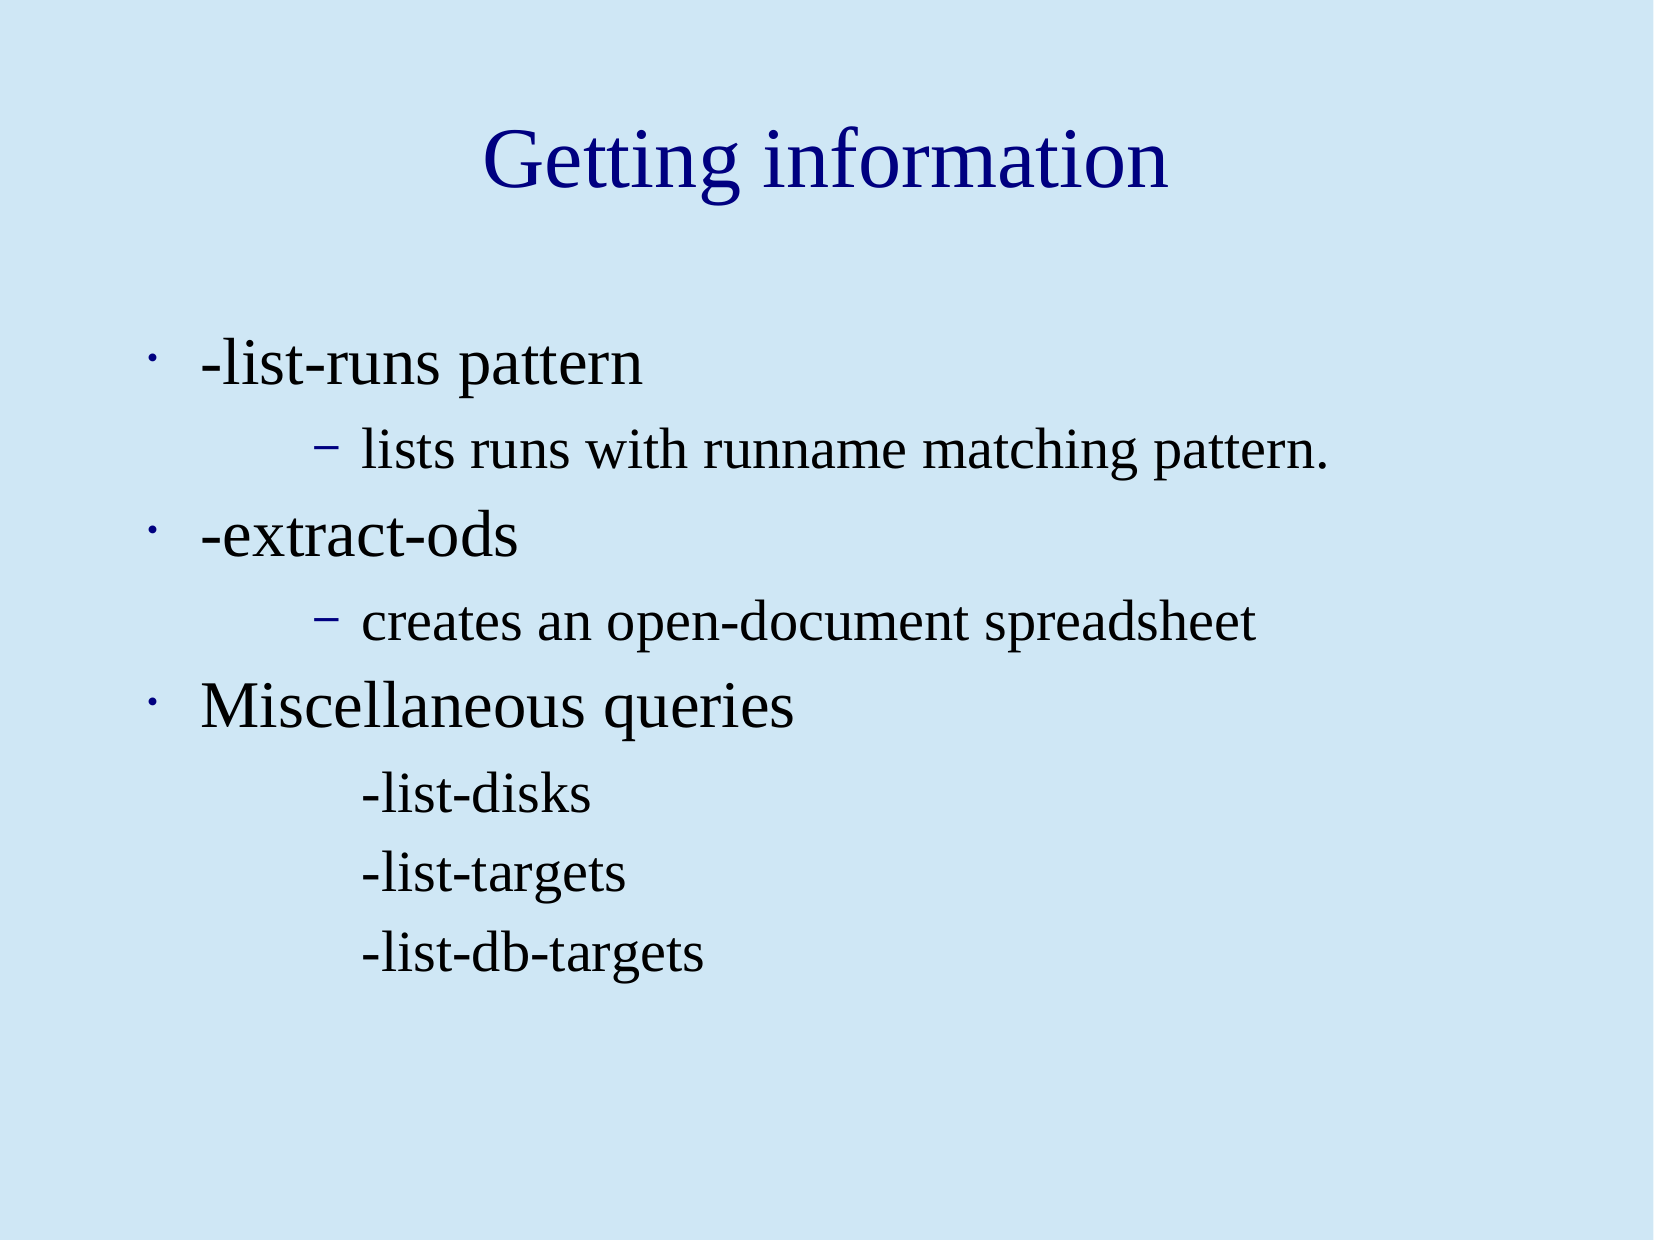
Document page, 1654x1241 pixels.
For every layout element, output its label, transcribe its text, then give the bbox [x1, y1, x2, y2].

list -list-runs pattern lists runs with runname matching pattern. -extract-ods creates an open-document spreadsheet Miscellaneous queries -list-disks -list-targets -list-db-targets [129, 324, 1489, 1060]
title Getting information [82, 55, 1571, 263]
